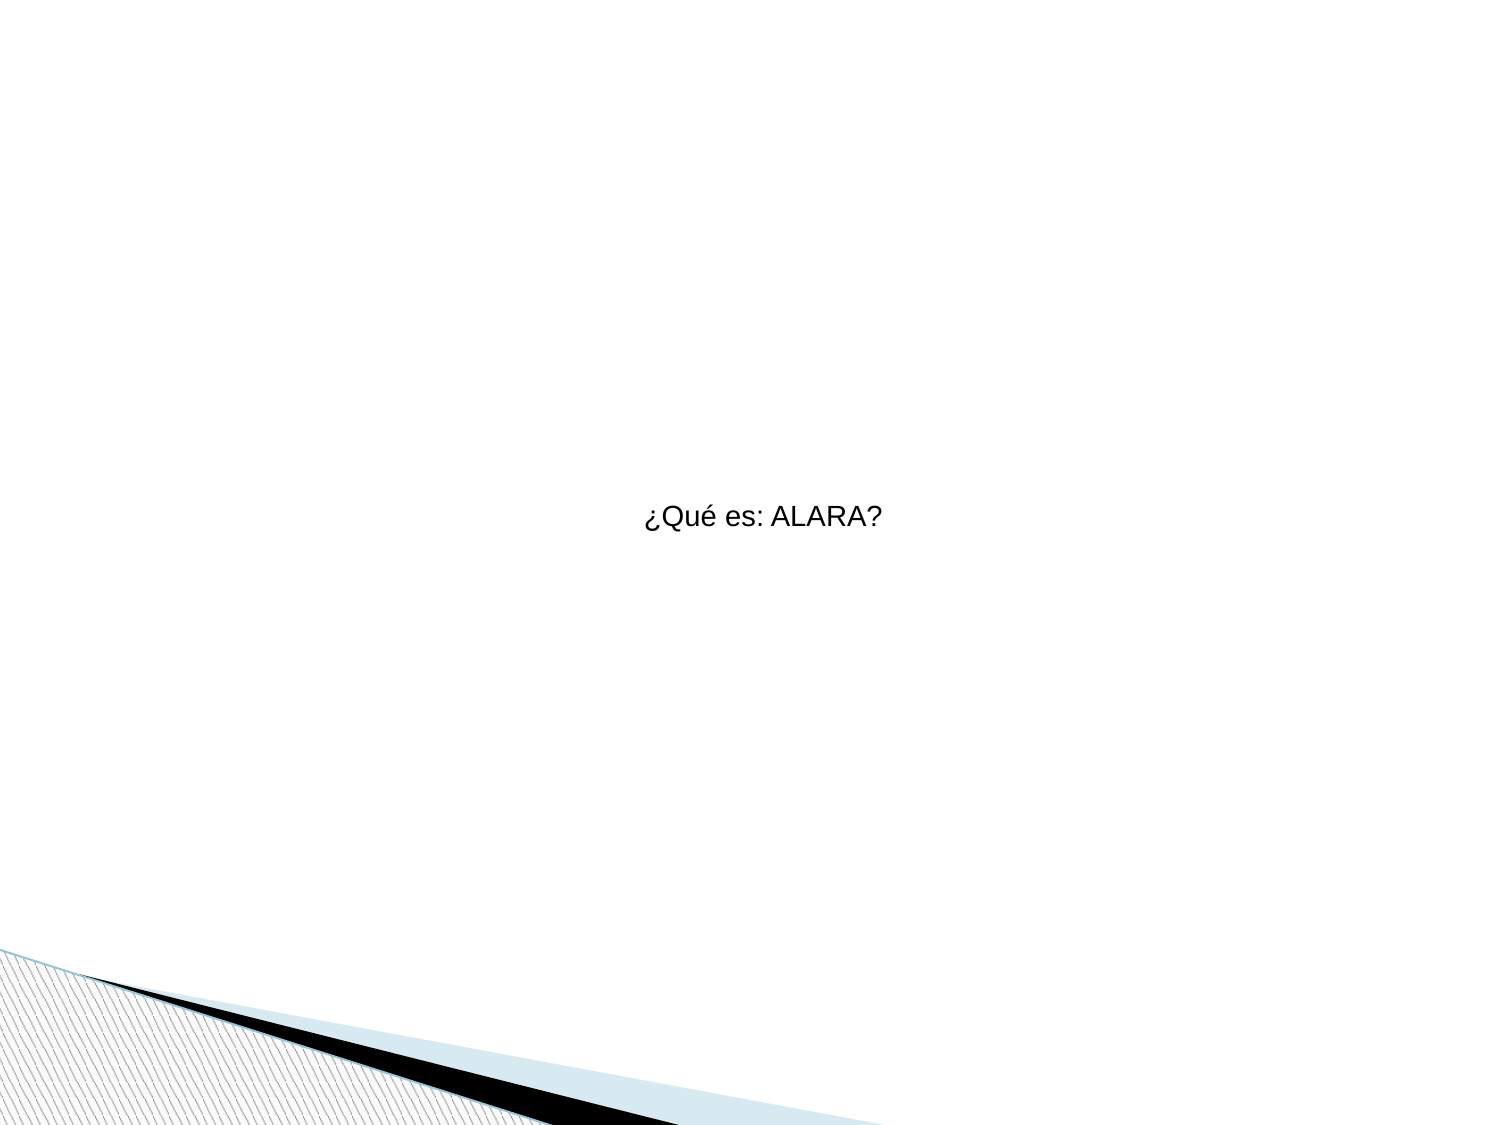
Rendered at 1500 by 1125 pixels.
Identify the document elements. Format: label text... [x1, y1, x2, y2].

picture [0, 952, 543, 1125]
title ¿Qué es: ALARA? [88, 420, 1439, 609]
